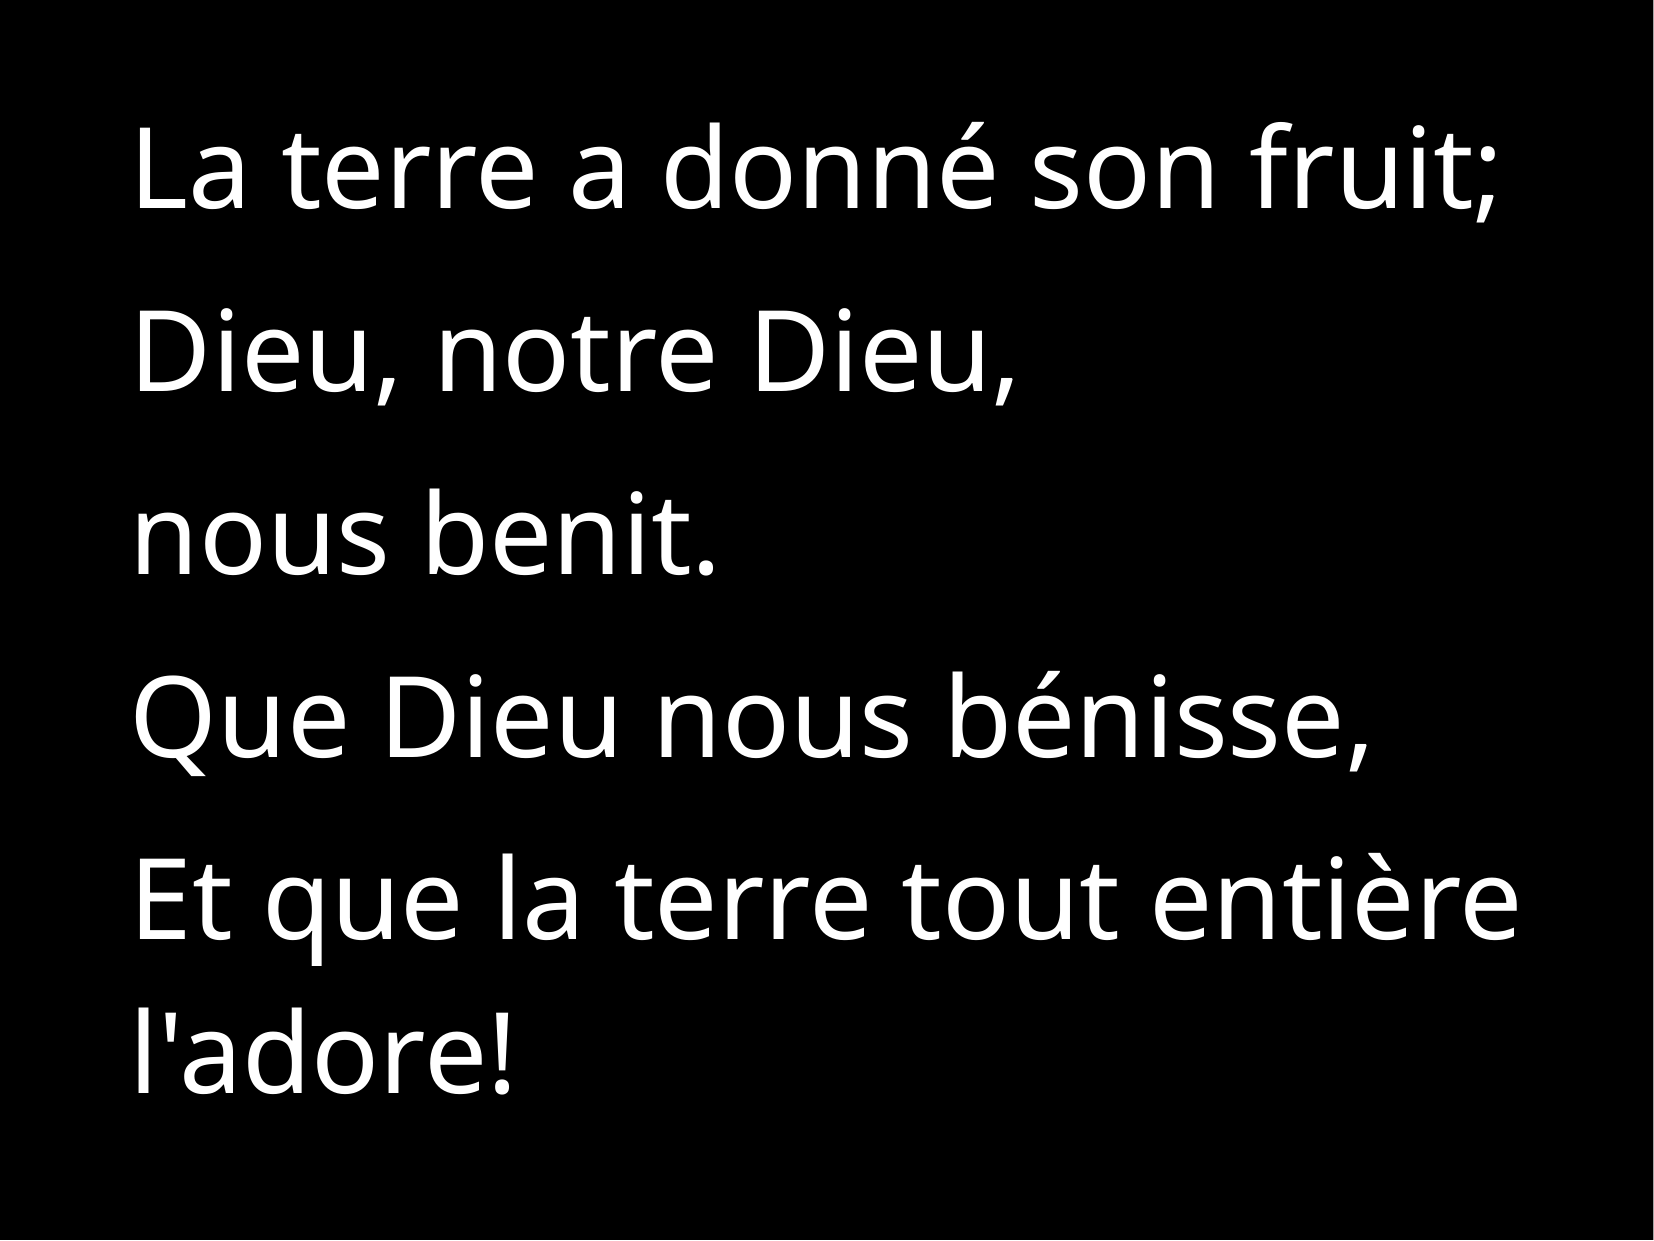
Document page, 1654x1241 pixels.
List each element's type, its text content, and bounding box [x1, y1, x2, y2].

list La terre a donné son fruit; Dieu, notre Dieu, nous benit. Que Dieu nous bénisse, Et que la terre tout entière l'adore! [59, 88, 1625, 1182]
